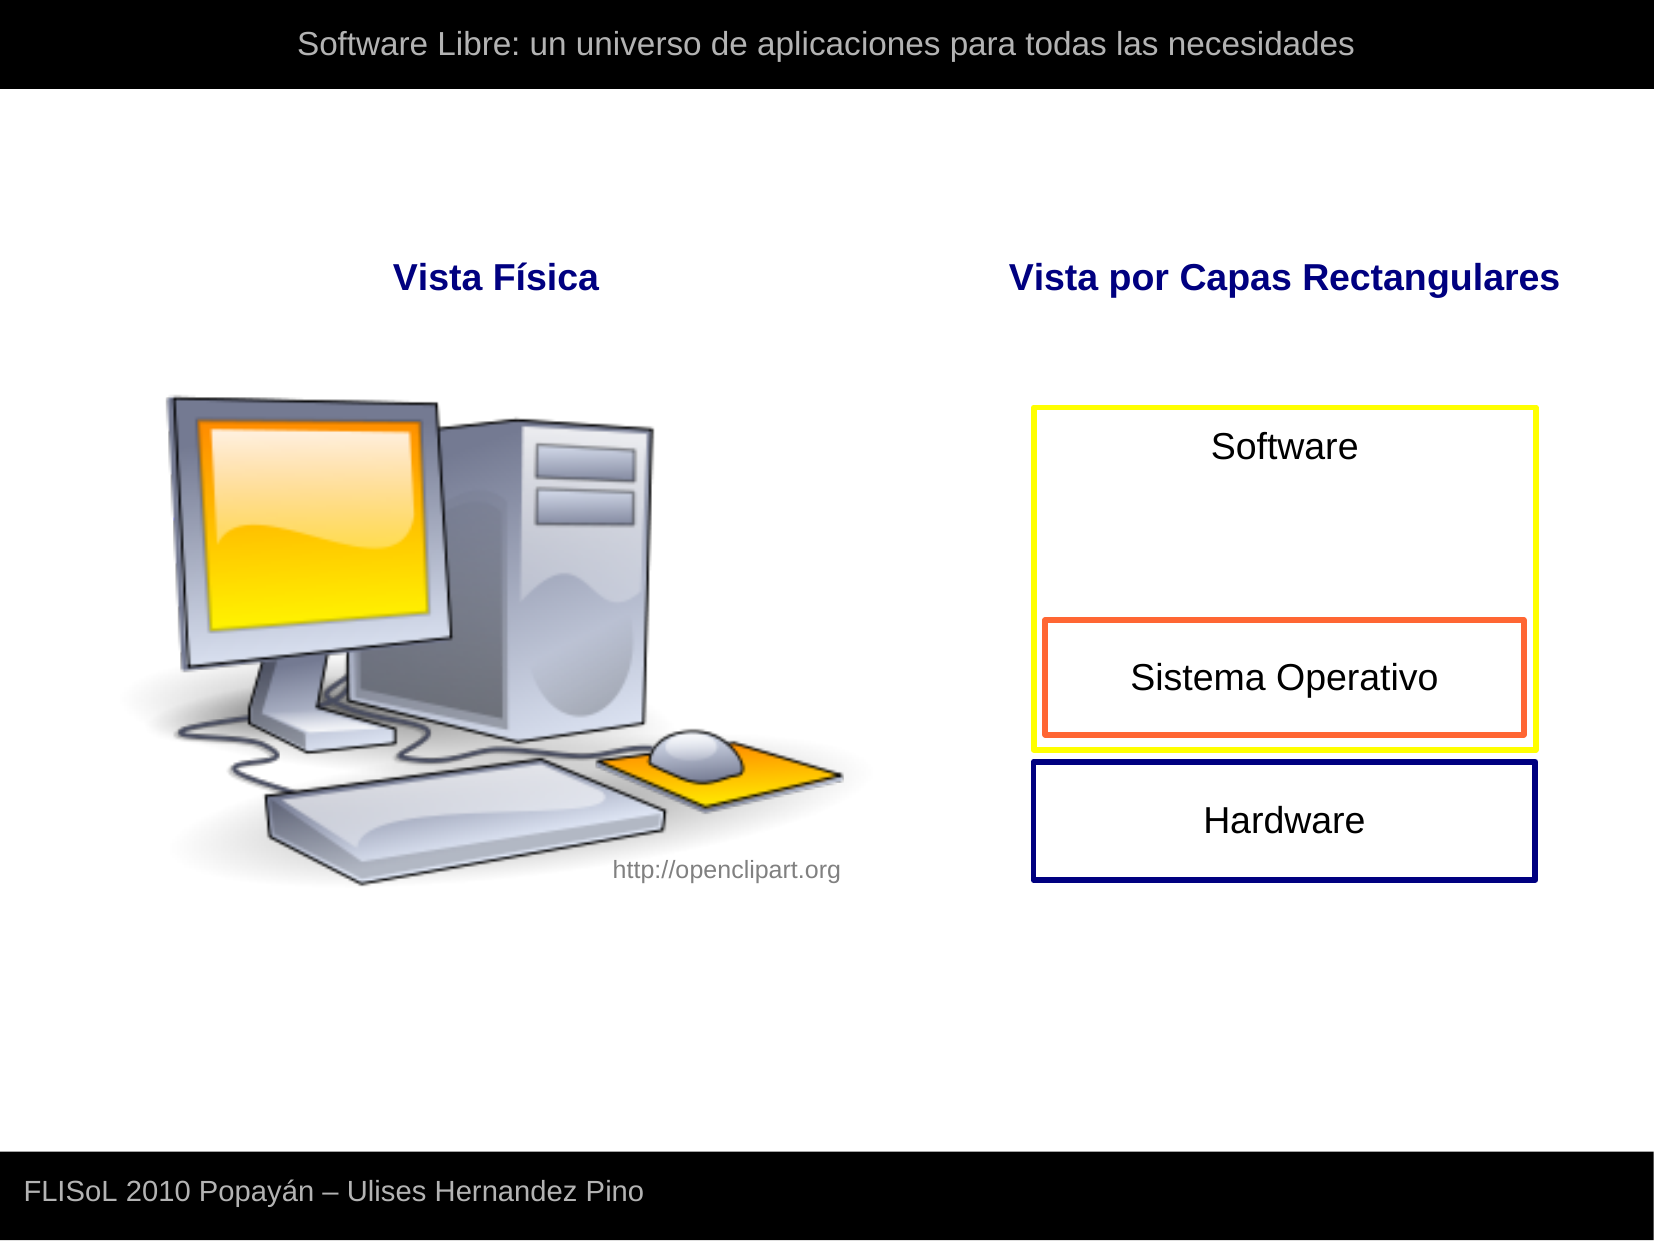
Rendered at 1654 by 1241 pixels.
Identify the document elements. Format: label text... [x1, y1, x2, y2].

text_box Vista por Capas Rectangulares [993, 249, 1576, 306]
picture [112, 247, 880, 1016]
text_box Hardware [1033, 761, 1536, 880]
text_box Sistema Operativo [1045, 620, 1524, 735]
text_box http://openclipart.org [590, 848, 857, 892]
text_box Vista Física [378, 249, 615, 306]
text_box Software [1033, 407, 1536, 751]
